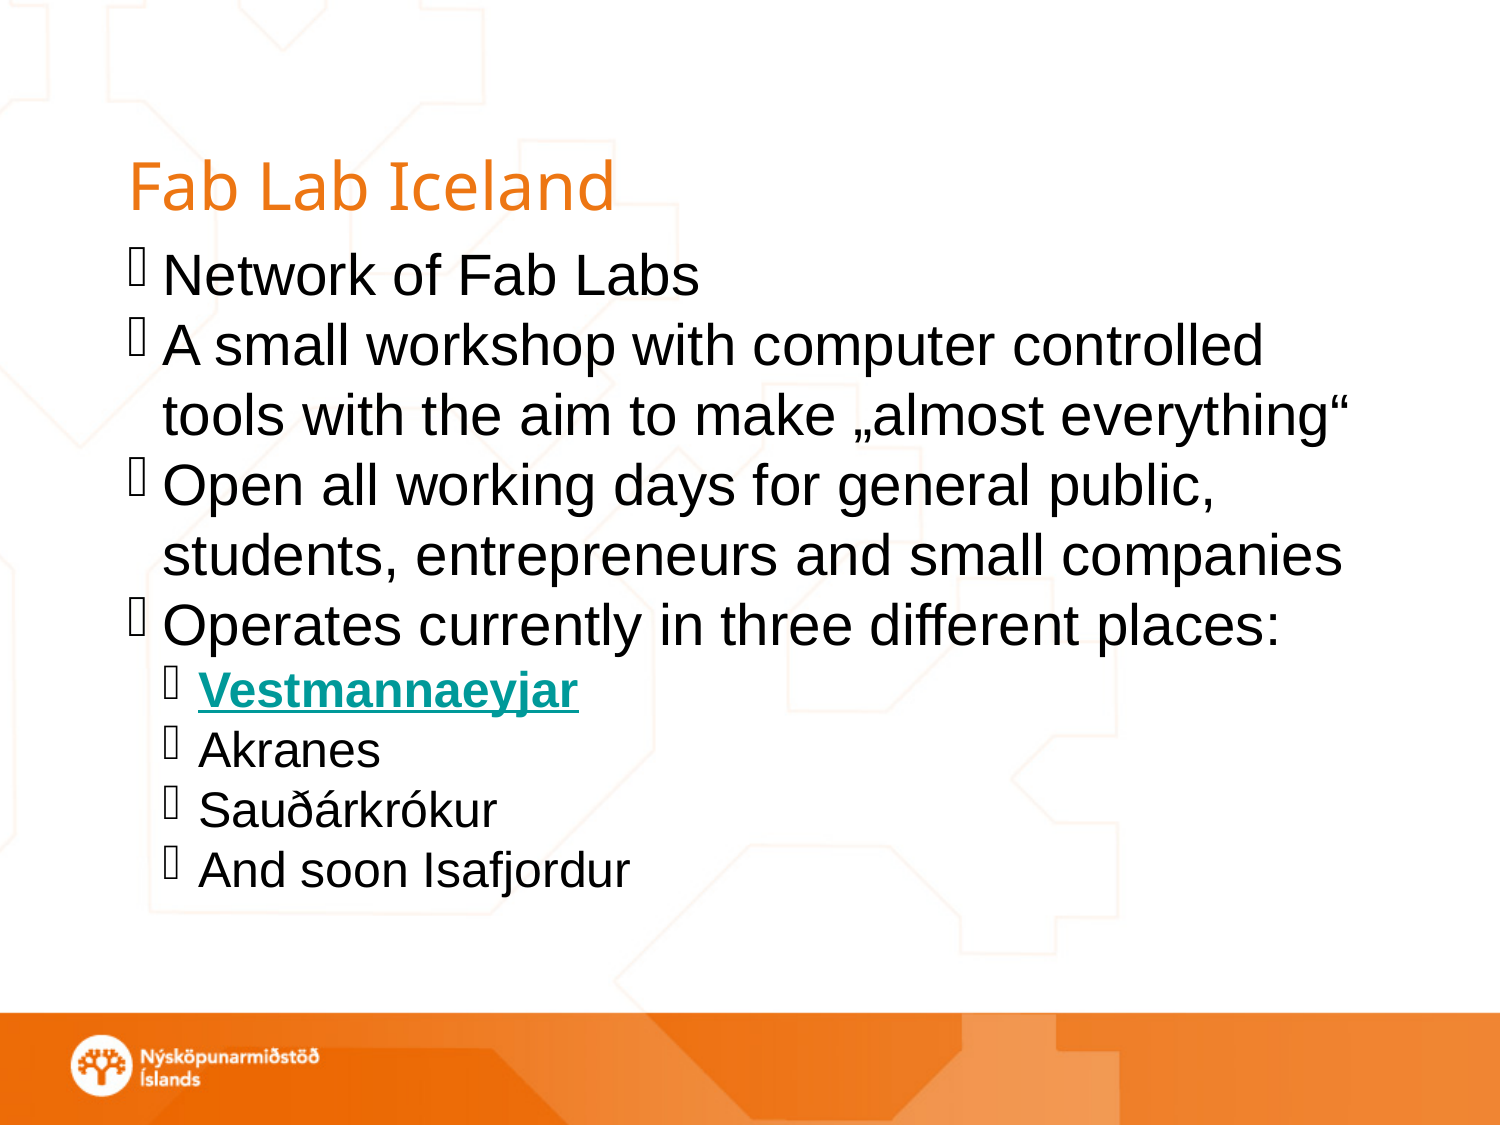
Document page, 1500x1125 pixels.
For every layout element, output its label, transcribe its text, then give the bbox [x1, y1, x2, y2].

text_box Fab Lab Iceland [112, 90, 1388, 230]
text_box Network of Fab Labs A small workshop with computer controlled tools with the aim to make „almost everything“ Open all working days for general public, students, entrepreneurs and small companies Operates currently in three different places: Vestmannaeyjar Akranes Sauðárkrókur And soon Isafjordur [112, 230, 1388, 905]
picture [0, 0, 1500, 1125]
